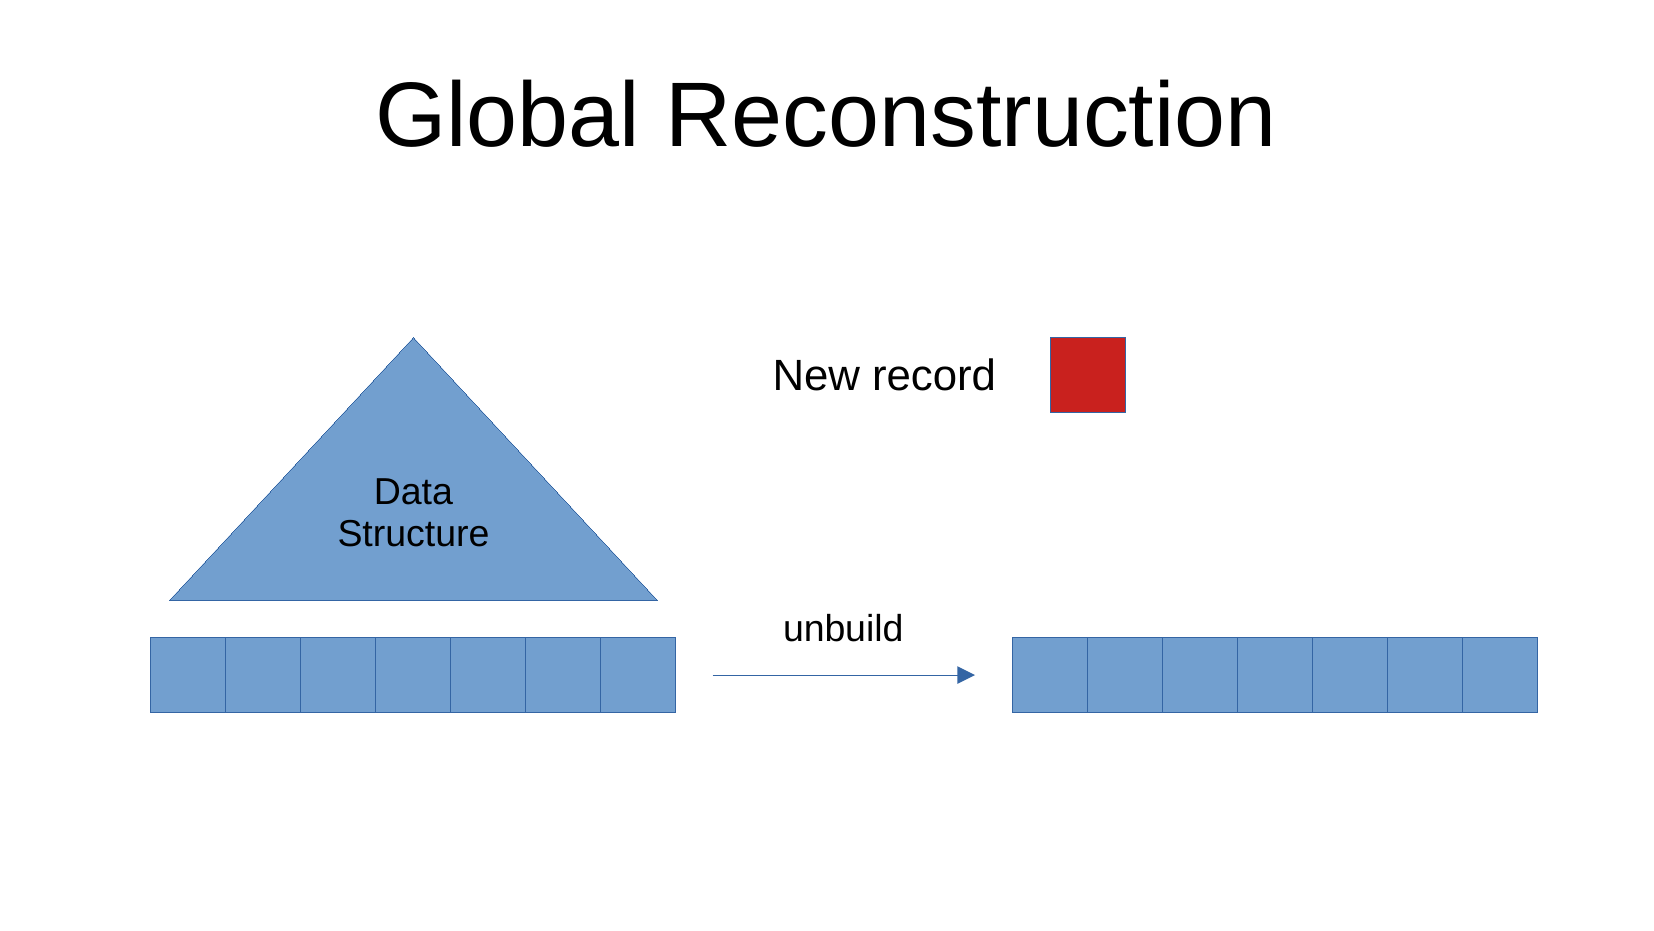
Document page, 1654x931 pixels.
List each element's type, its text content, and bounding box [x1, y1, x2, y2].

text_box New record [757, 343, 1012, 407]
text_box unbuild [768, 600, 920, 657]
text_box Data Structure [169, 337, 658, 601]
text_box [1050, 337, 1126, 413]
text_box [150, 637, 676, 713]
title Global Reconstruction [82, 37, 1571, 193]
text_box [1012, 637, 1538, 713]
